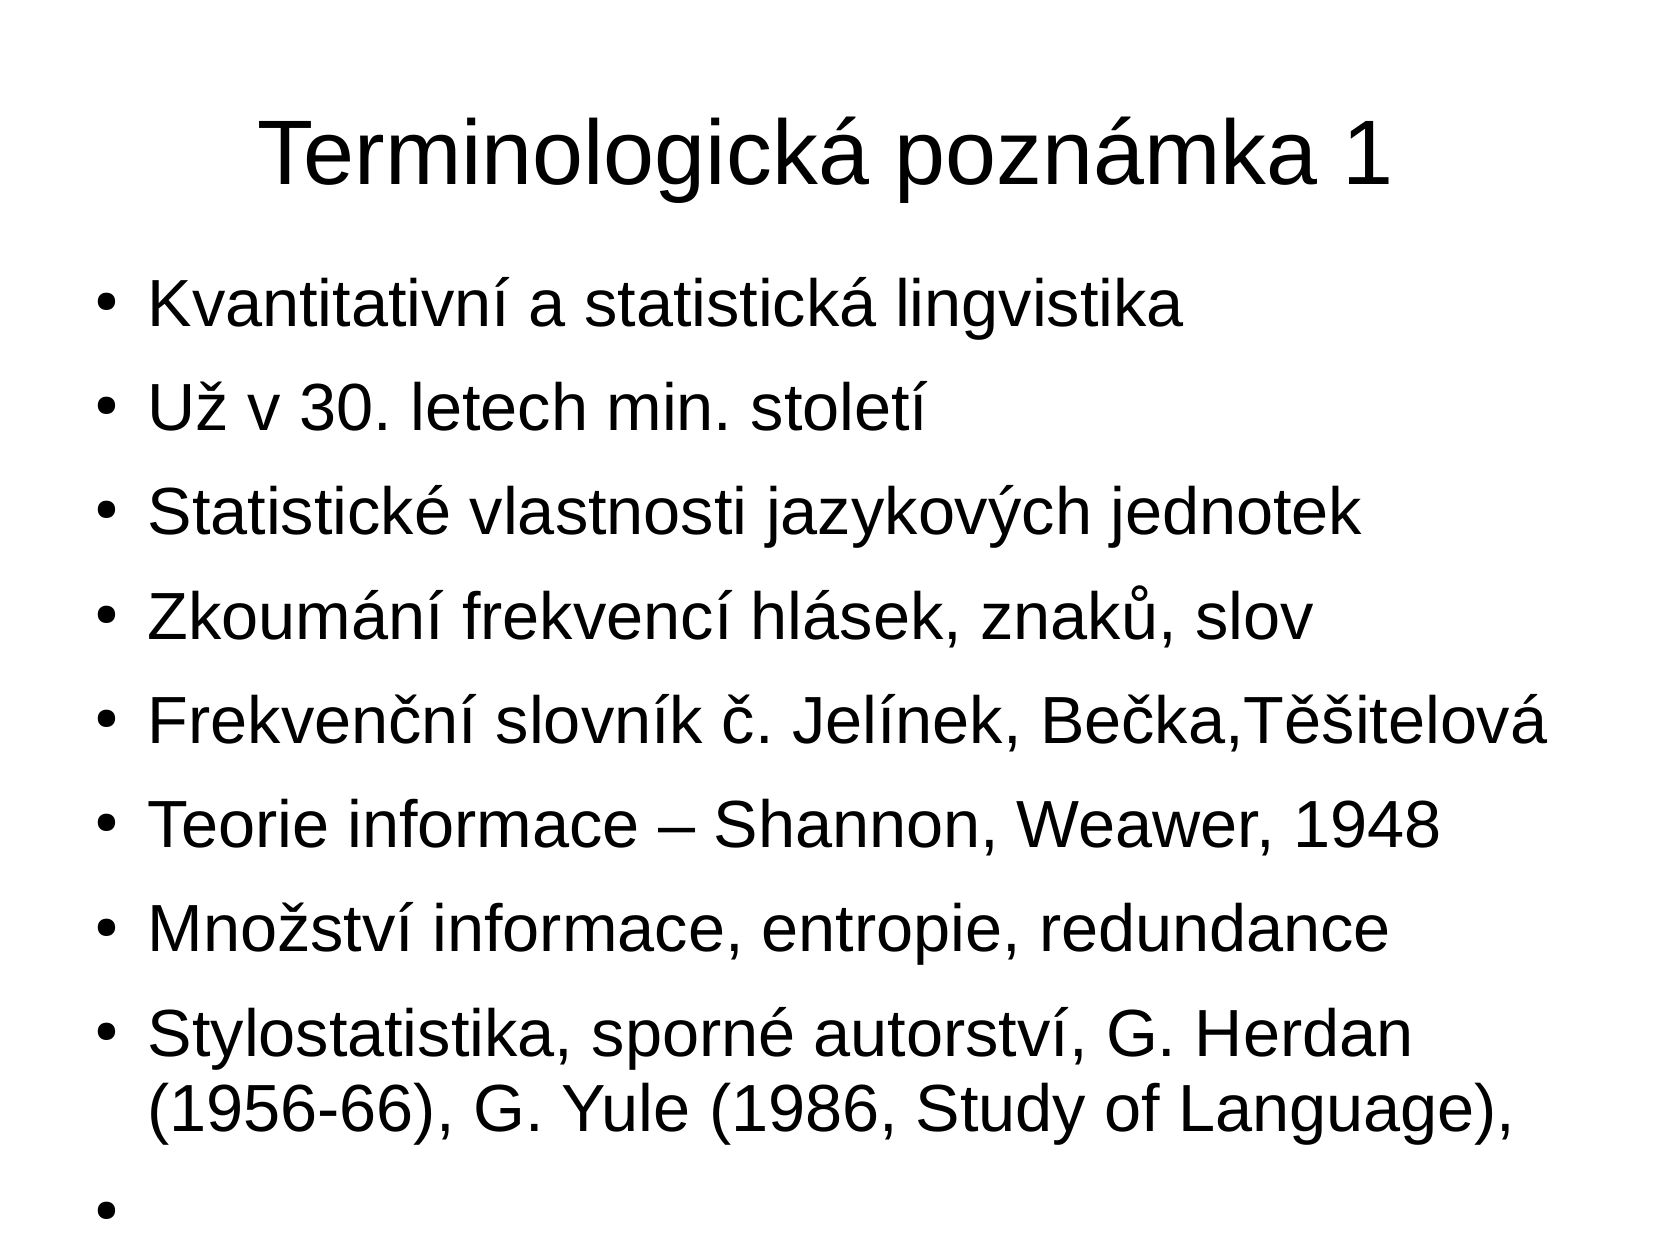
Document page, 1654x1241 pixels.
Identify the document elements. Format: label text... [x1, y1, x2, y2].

title Terminologická poznámka 1 [82, 49, 1571, 257]
list Kvantitativní a statistická lingvistika Už v 30. letech min. století Statistické vlastnosti jazykových jednotek Zkoumání frekvencí hlásek, znaků, slov Frekvenční slovník č. Jelínek, Bečka,Těšitelová Teorie informace – Shannon, Weawer, 1948 Množství informace, entropie, redundance Stylostatistika, sporné autorství, G. Herdan (1956-66), G. Yule (1986, Study of Language), [76, 265, 1565, 1241]
